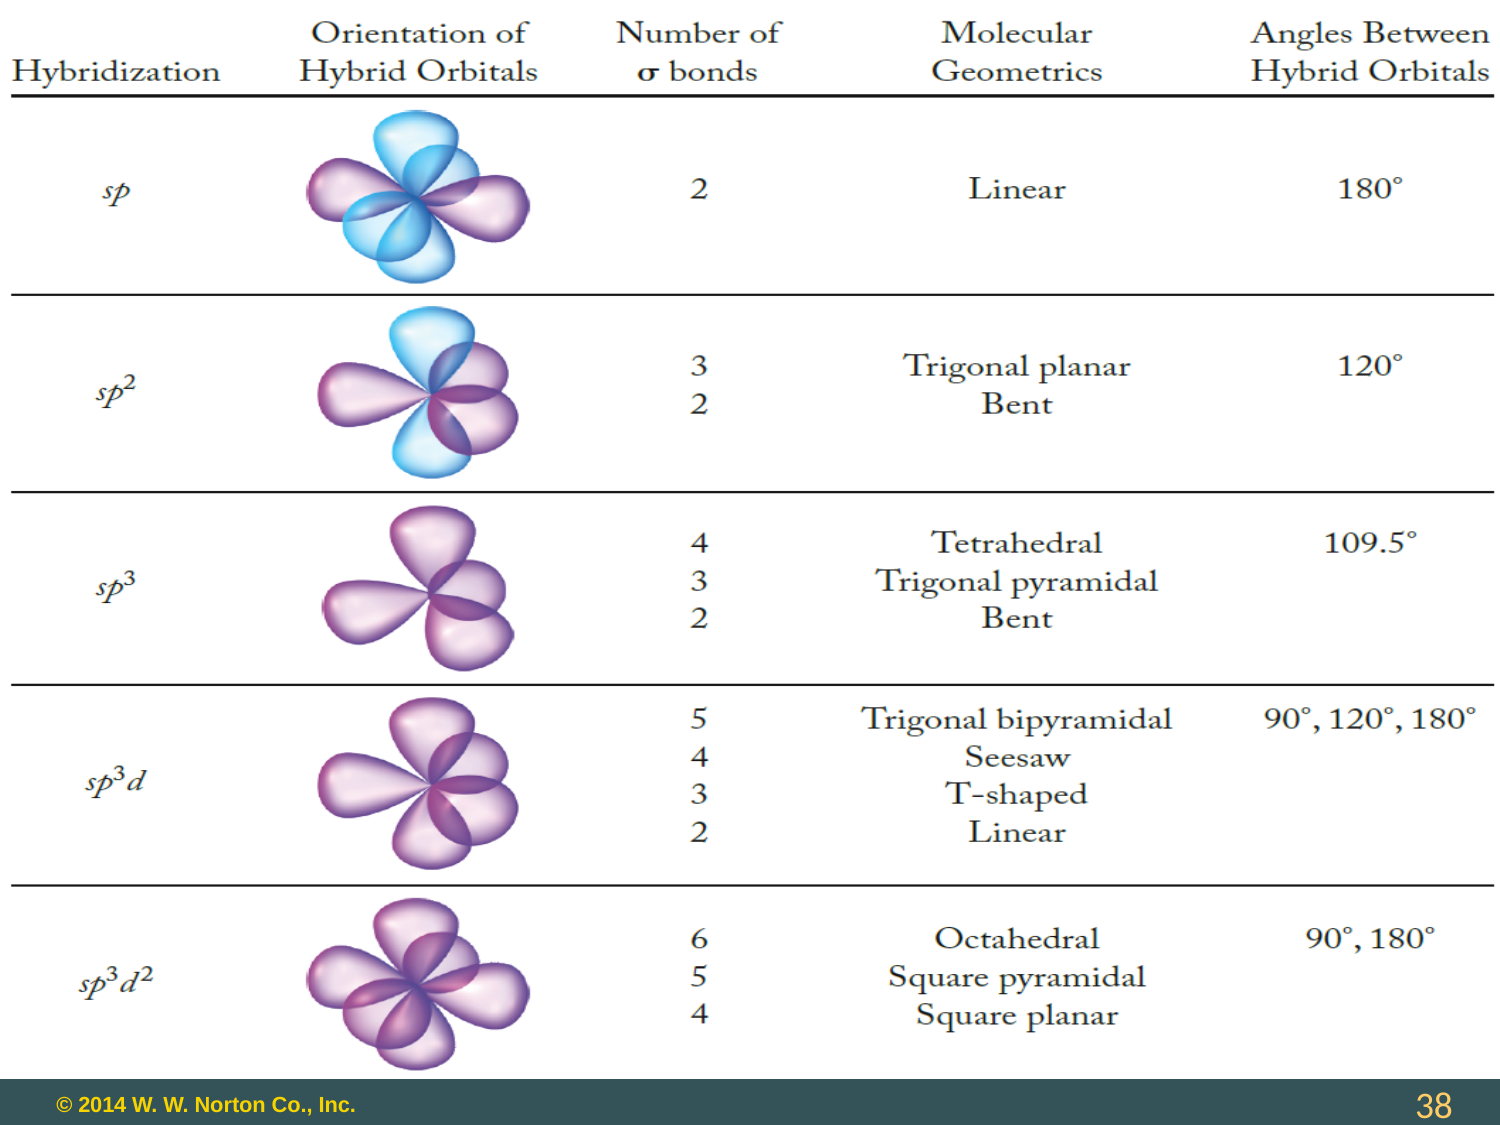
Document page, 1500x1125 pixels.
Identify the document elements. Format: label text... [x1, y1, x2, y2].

picture [0, 0, 1500, 1075]
slide_number <number> [1400, 1073, 1475, 1125]
